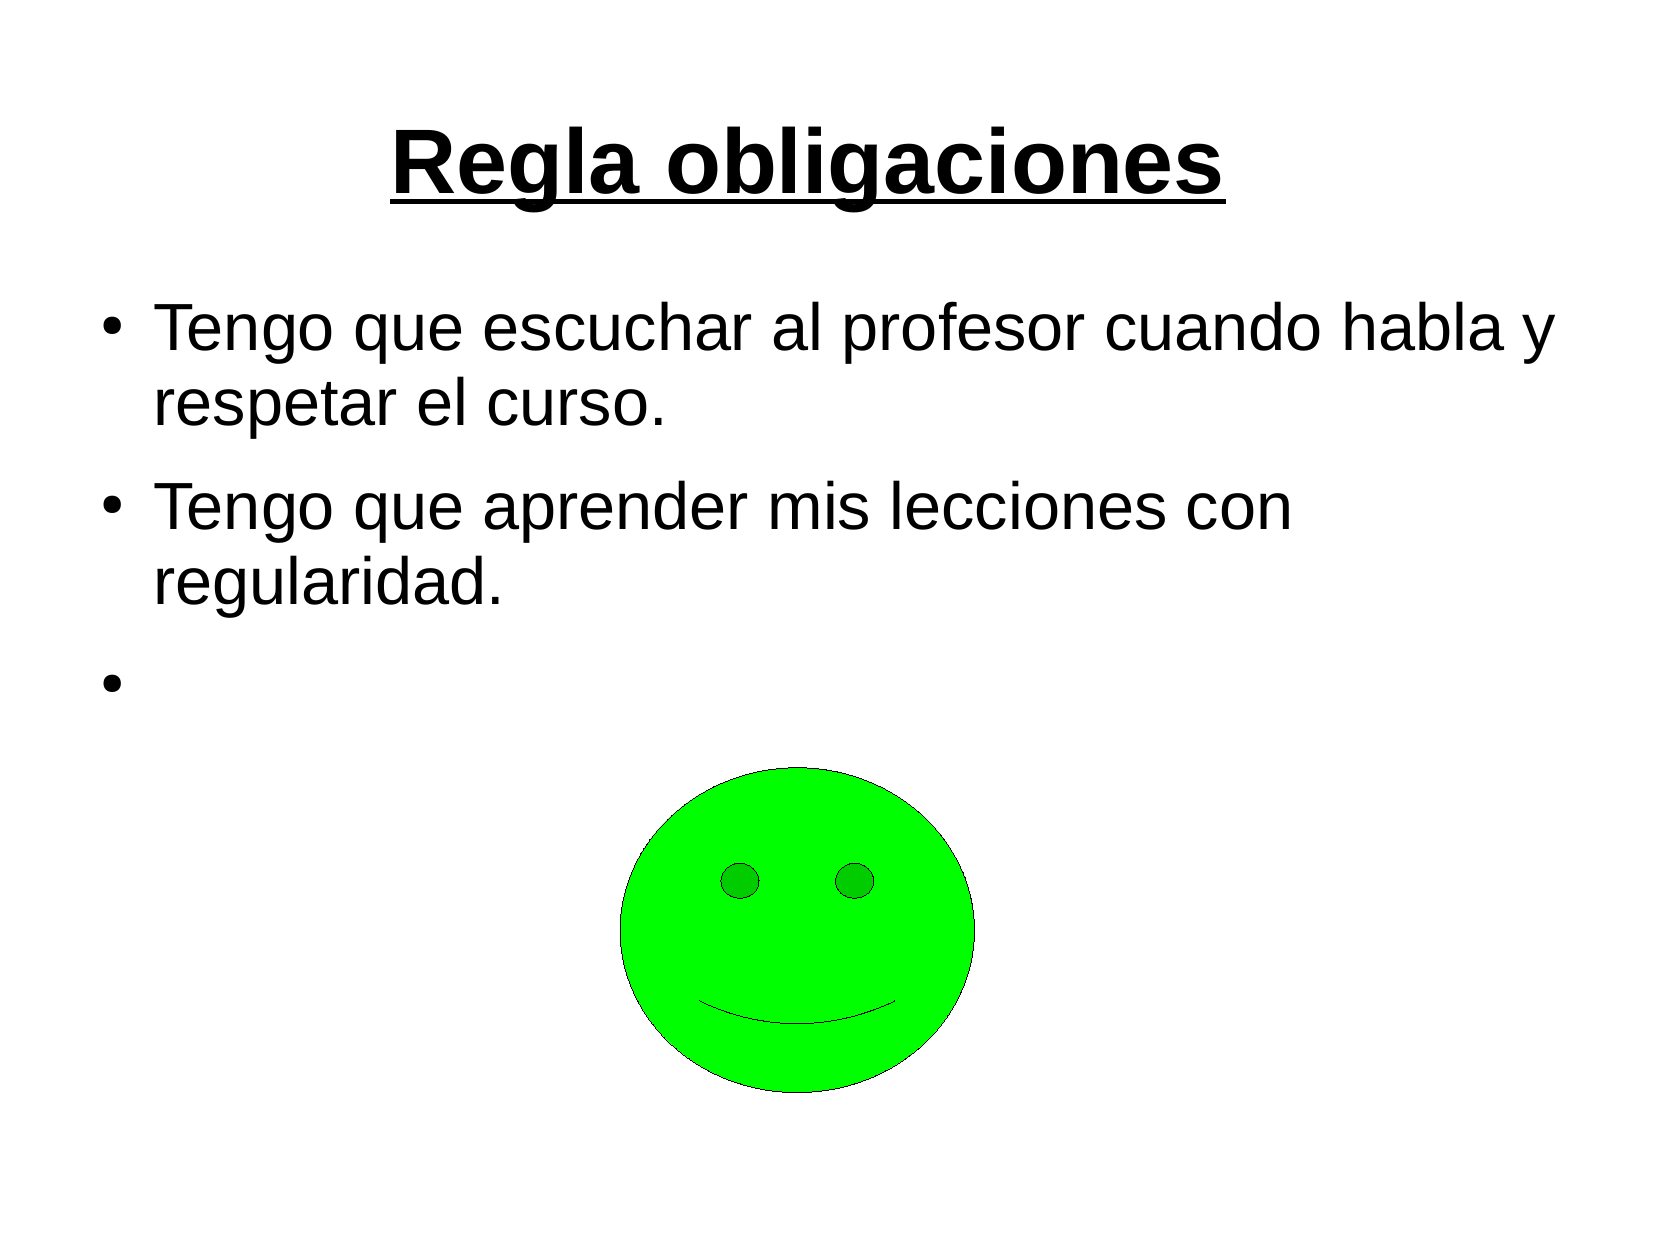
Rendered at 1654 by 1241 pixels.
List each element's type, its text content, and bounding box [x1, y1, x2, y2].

text_box [620, 767, 975, 1093]
title Regla obligaciones [76, 58, 1565, 266]
list Tengo que escuchar al profesor cuando habla y respetar el curso. Tengo que aprender mis lecciones con regularidad. [82, 290, 1571, 1109]
